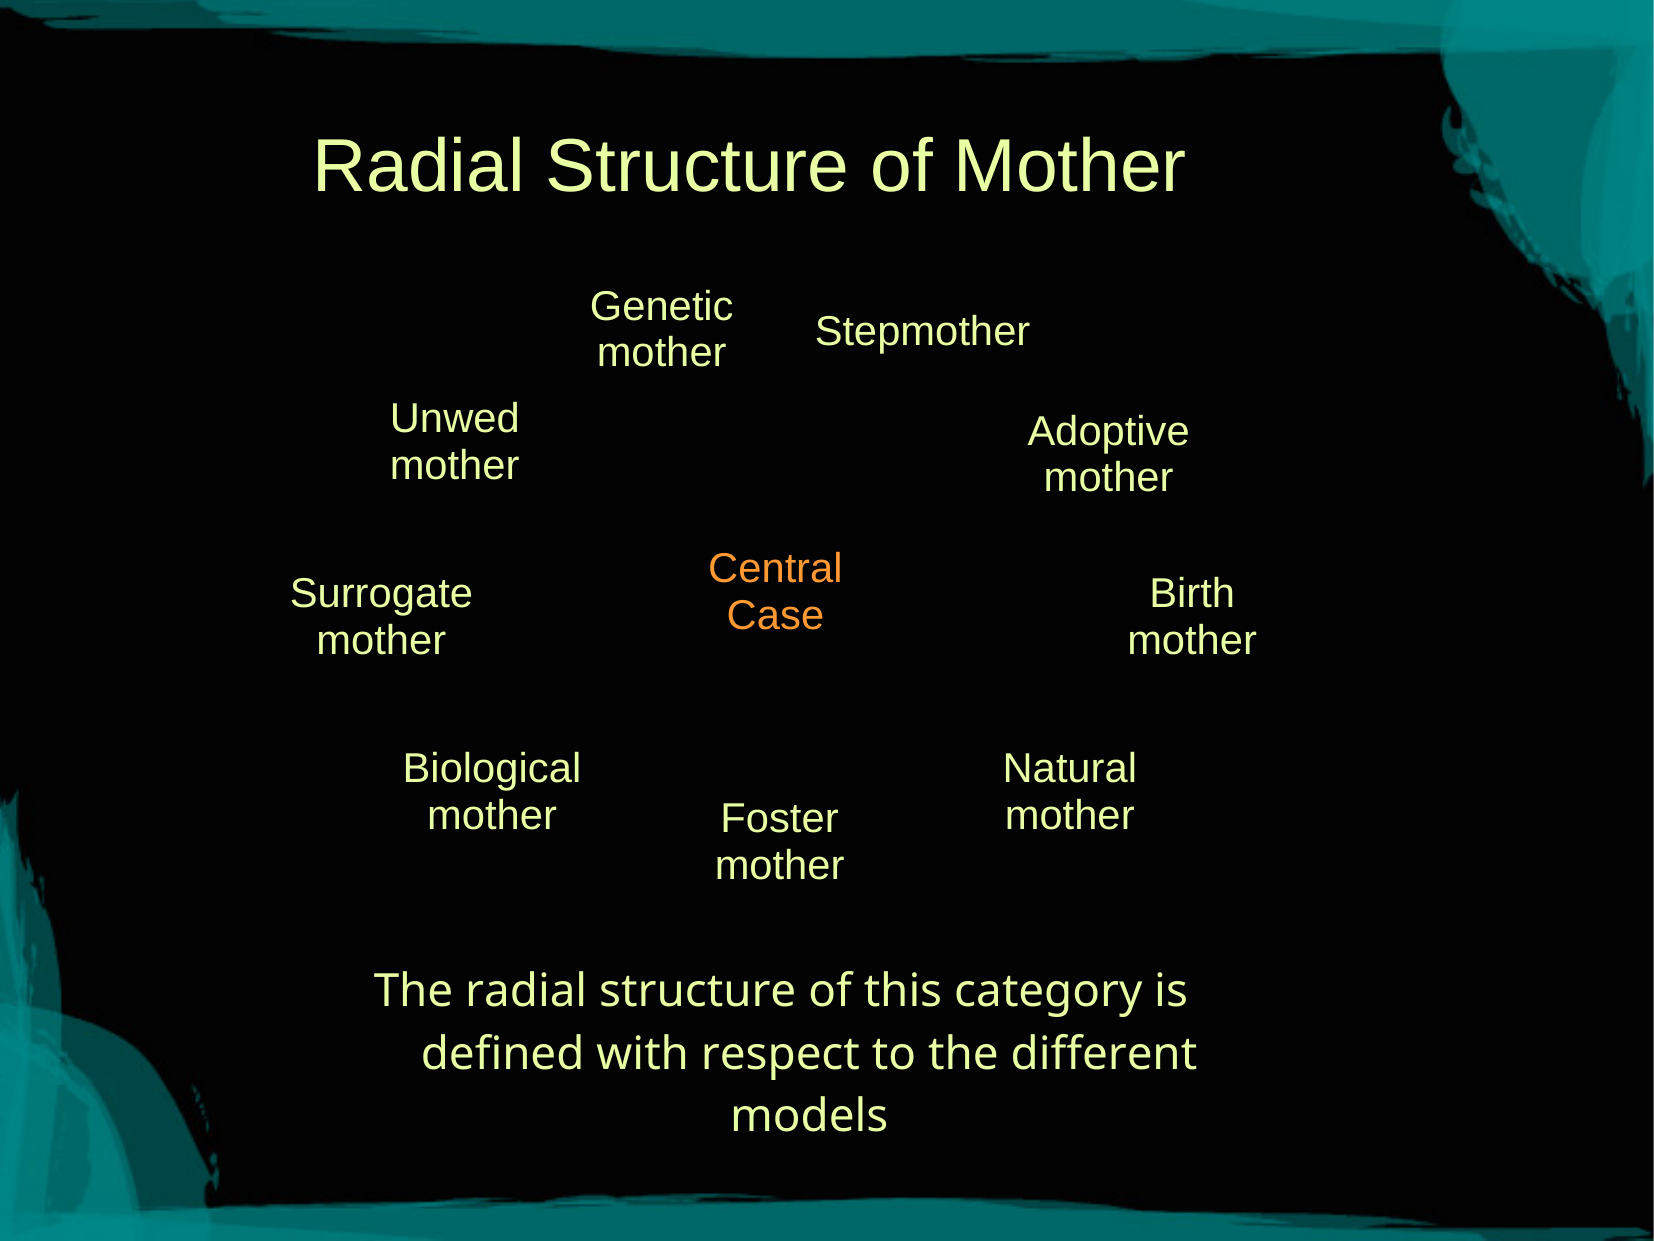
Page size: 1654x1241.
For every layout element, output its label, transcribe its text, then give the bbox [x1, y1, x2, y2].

text_box Unwed mother [374, 387, 535, 496]
text_box Natural mother [987, 737, 1152, 846]
text_box Adoptive mother [1012, 399, 1205, 509]
text_box Birth mother [1112, 562, 1273, 671]
title Radial Structure of Mother [87, 69, 1413, 263]
picture [0, 0, 1654, 1241]
text_box Foster mother [699, 787, 860, 896]
text_box Stepmother [799, 300, 1046, 362]
text_box Central Case [693, 537, 858, 646]
text_box Surrogate mother [274, 562, 489, 671]
text_box Biological mother [387, 737, 597, 846]
text_box Genetic mother [575, 274, 749, 384]
list The radial structure of this category is defined with respect to the different models [274, 950, 1288, 1102]
